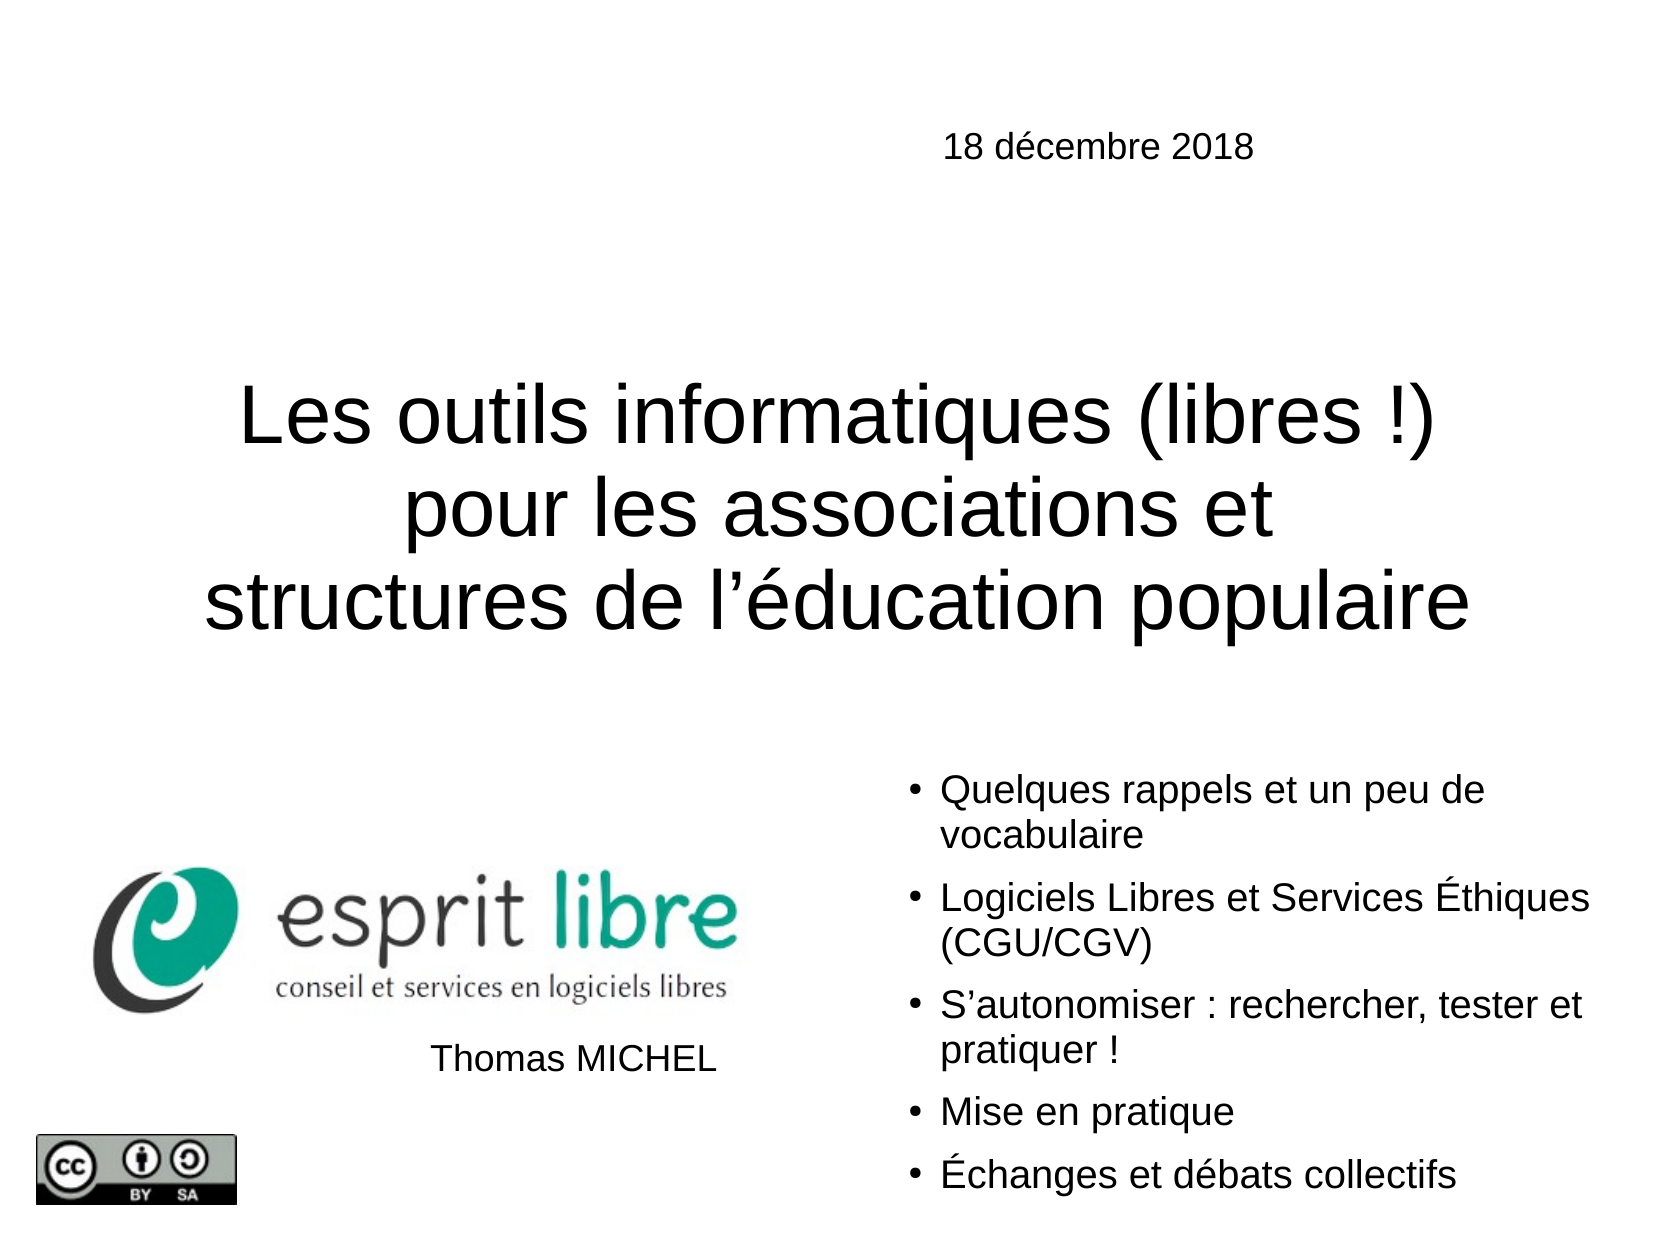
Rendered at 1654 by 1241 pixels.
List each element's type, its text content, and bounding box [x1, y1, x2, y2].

subtitle Les outils informatiques (libres !) pour les associations et structures de l’éducation populaire [118, 324, 1560, 691]
text_box 18 décembre 2018 [602, 118, 1595, 201]
picture [36, 1134, 237, 1205]
text_box Thomas MICHEL [415, 1029, 733, 1087]
picture [70, 865, 756, 1016]
list Quelques rappels et un peu de vocabulaire Logiciels Libres et Services Éthiques (CGU/CGV) S’autonomiser : rechercher, tester et pratiquer ! Mise en pratique Échanges et débats collectifs [897, 767, 1630, 1205]
